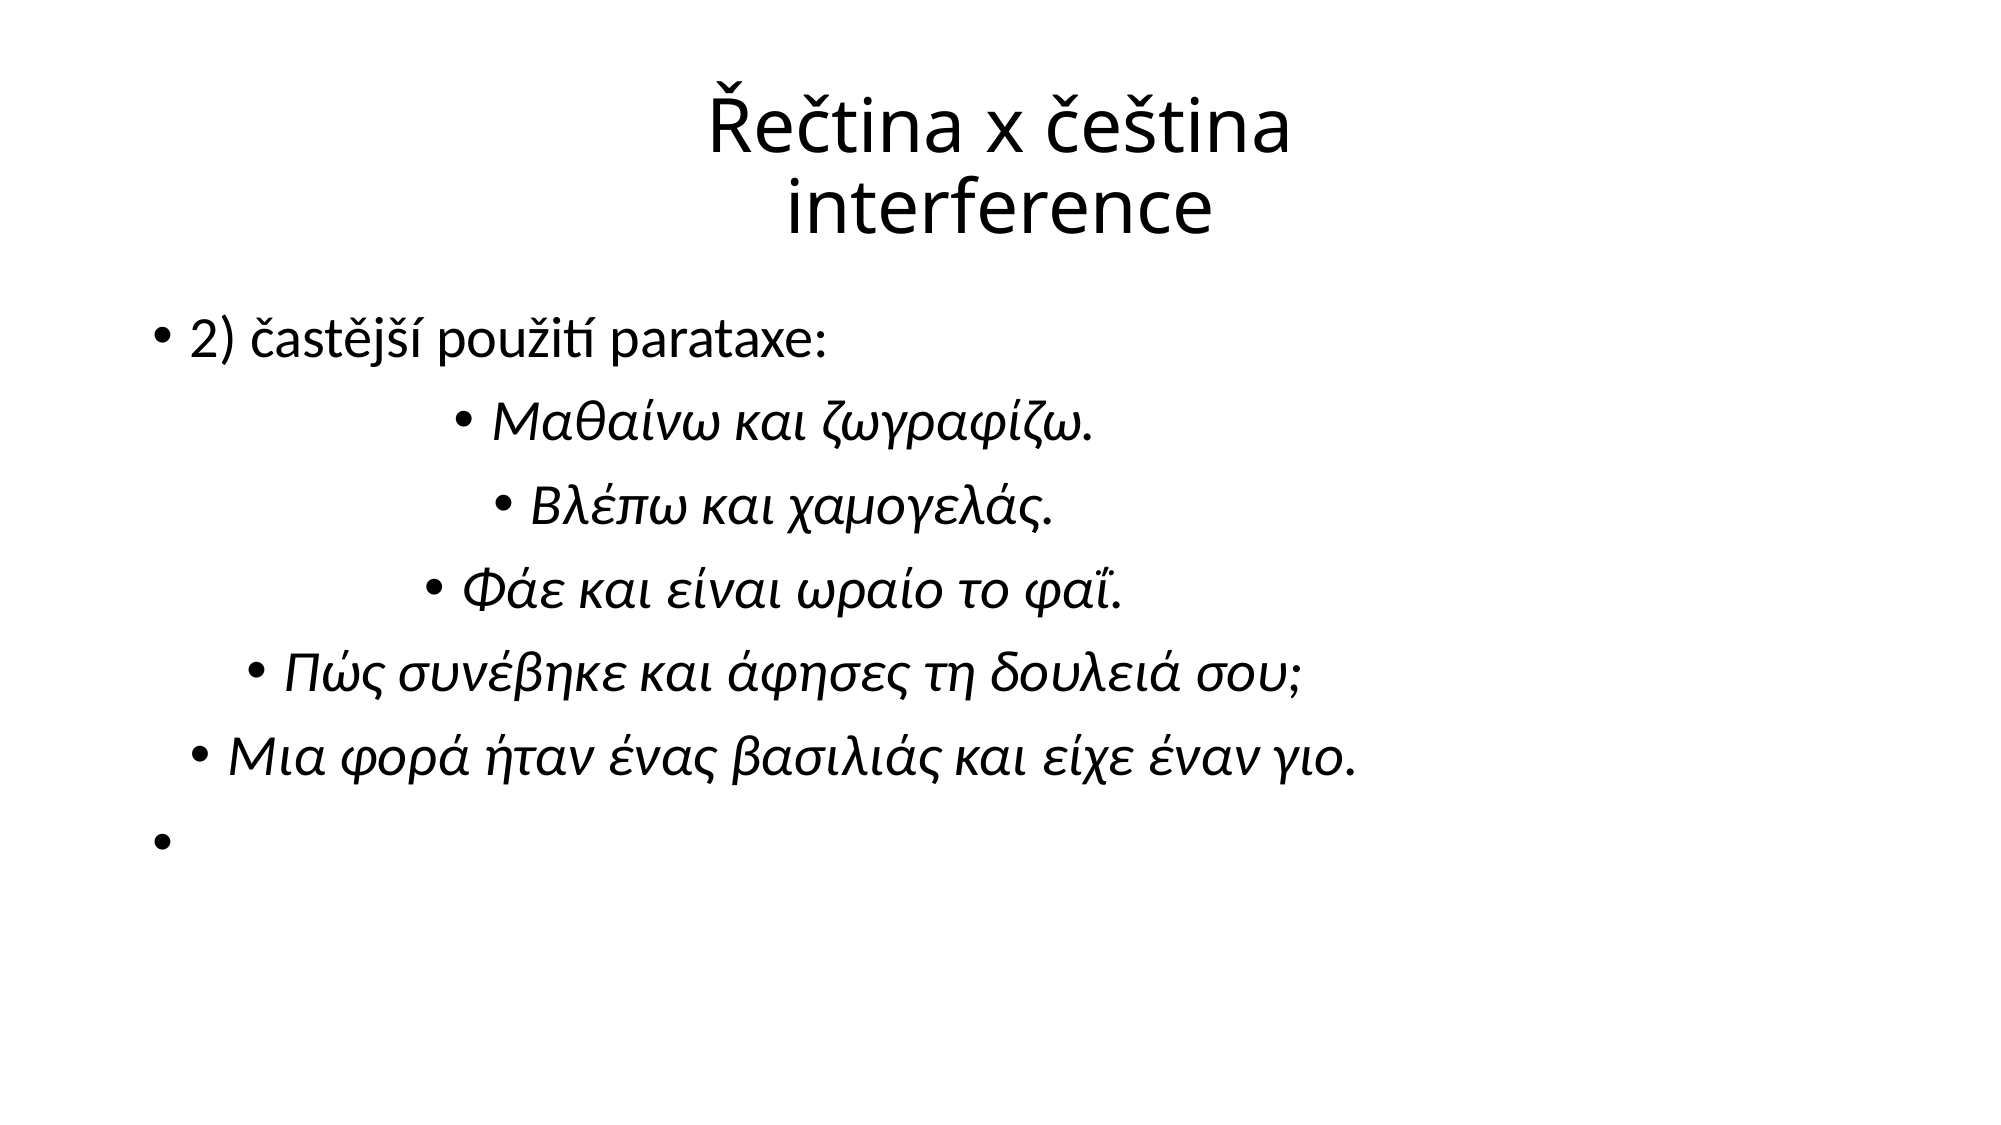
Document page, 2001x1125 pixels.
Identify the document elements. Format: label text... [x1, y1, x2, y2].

list 2) častější použití parataxe: Mαθαίνω και ζωγραφίζω. Βλέπω και χαμογελάς. Φάε και είναι ωραίο το φαΐ. Πώς συνέβηκε και άφησες τη δουλειά σου; Μια φορά ήταν ένας βασιλιάς και είχε έναν γιο. [137, 299, 1863, 1014]
title Řečtina x čeština interference [137, 59, 1863, 278]
